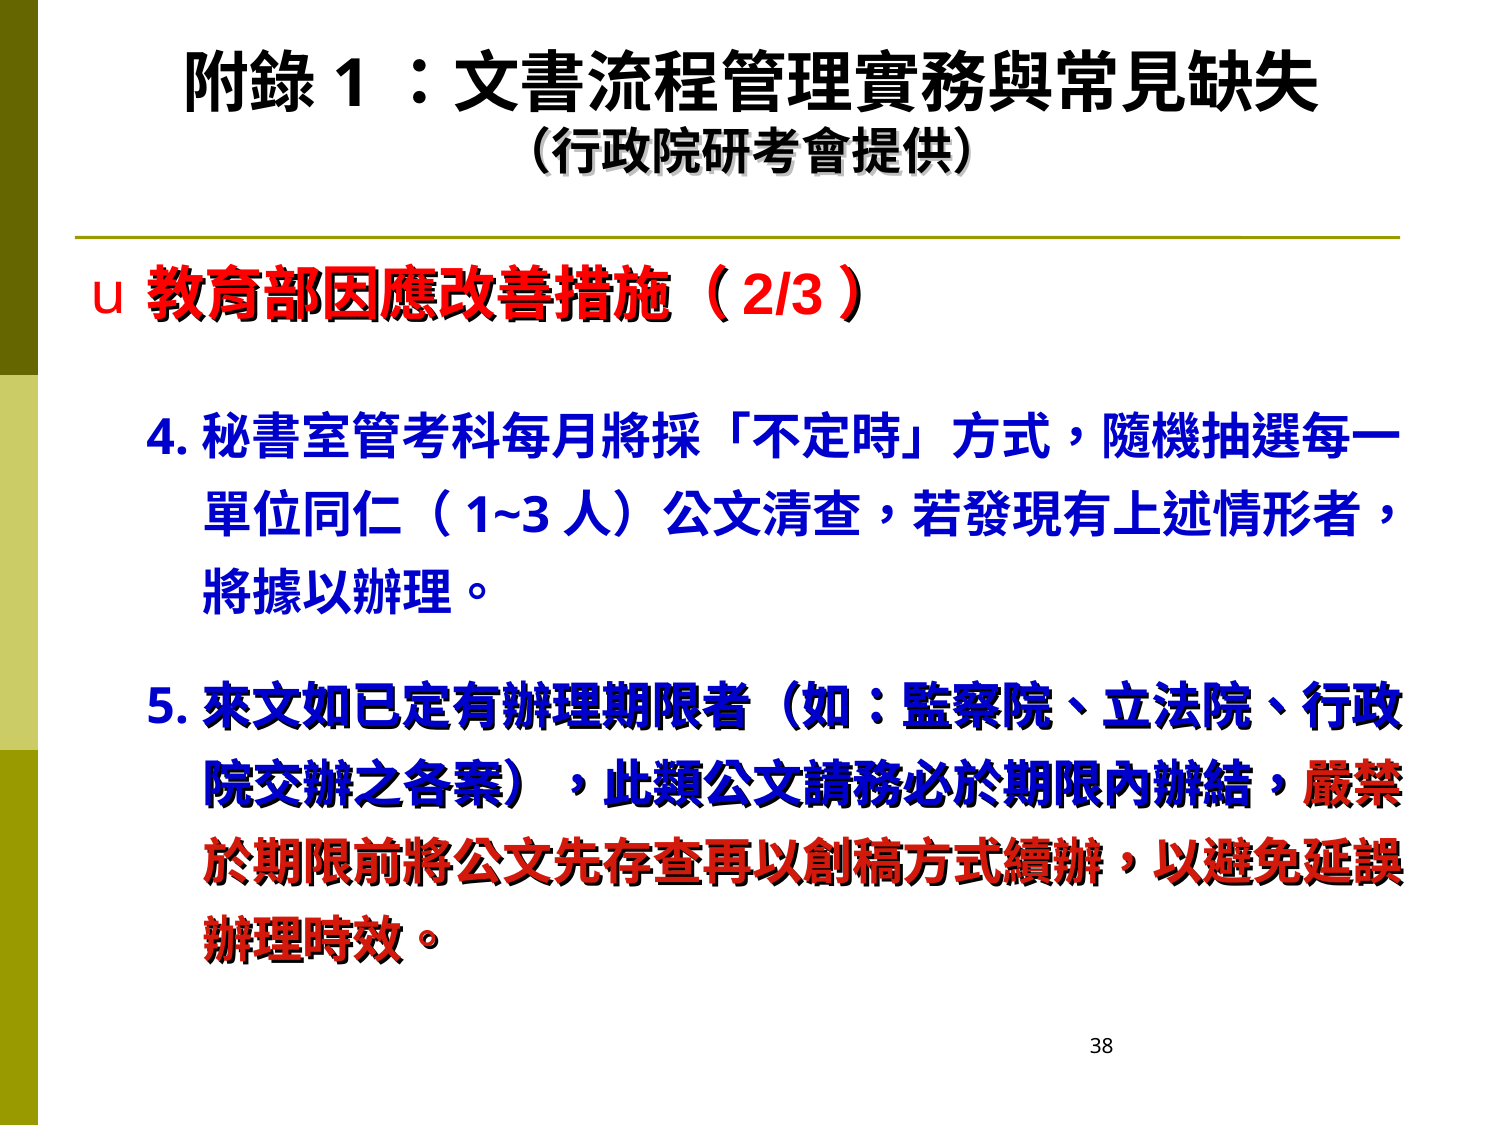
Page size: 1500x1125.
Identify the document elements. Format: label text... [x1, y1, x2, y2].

text_box [1074, 1025, 1426, 1101]
title 附錄1：文書流程管理實務與常見缺失 （行政院研考會提供） [76, 0, 1427, 187]
list 教育部因應改善措施（2/3） 4.秘書室管考科每月將採「不定時」方式，隨機抽選每一單位同仁（1~3人）公文清查，若發現有上述情形者，將據以辦理。 5.來文如已定有辦理期限者（如：監察院、立法院、行政院交辦之各案），此類公文請務必於期限內辦結，嚴禁於期限前將公文先存查再以創稿方式續辦，以避免延誤辦理時效。 [75, 262, 1426, 1006]
